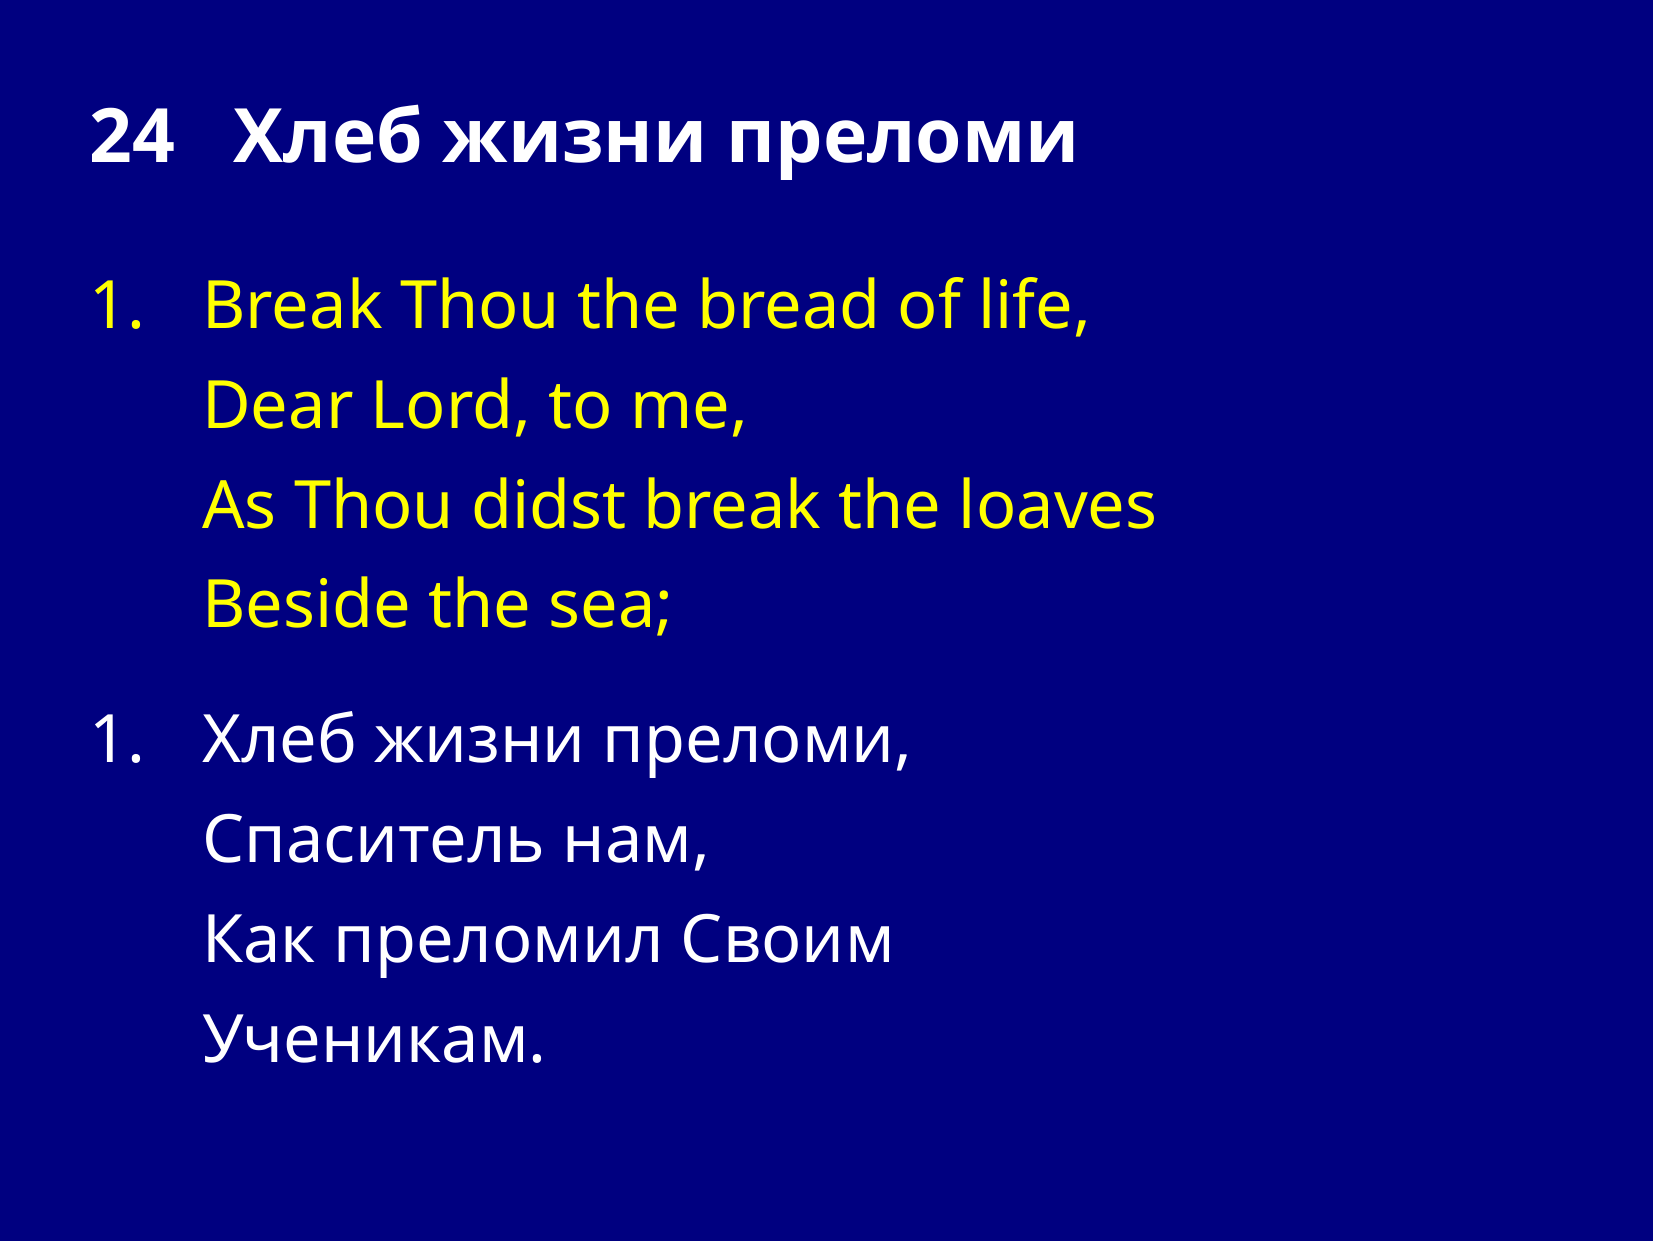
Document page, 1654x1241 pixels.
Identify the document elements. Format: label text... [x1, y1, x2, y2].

text_box 1. Хлеб жизни преломи, Спаситель нам, Как преломил Своим Ученикам. [75, 675, 1576, 1163]
text_box 1. Break Thou the bread of life, Dear Lord, to me, As Thou didst break the loaves Beside the sea; [75, 188, 1576, 638]
text_box 24 Хлеб жизни преломи [75, 75, 1576, 188]
